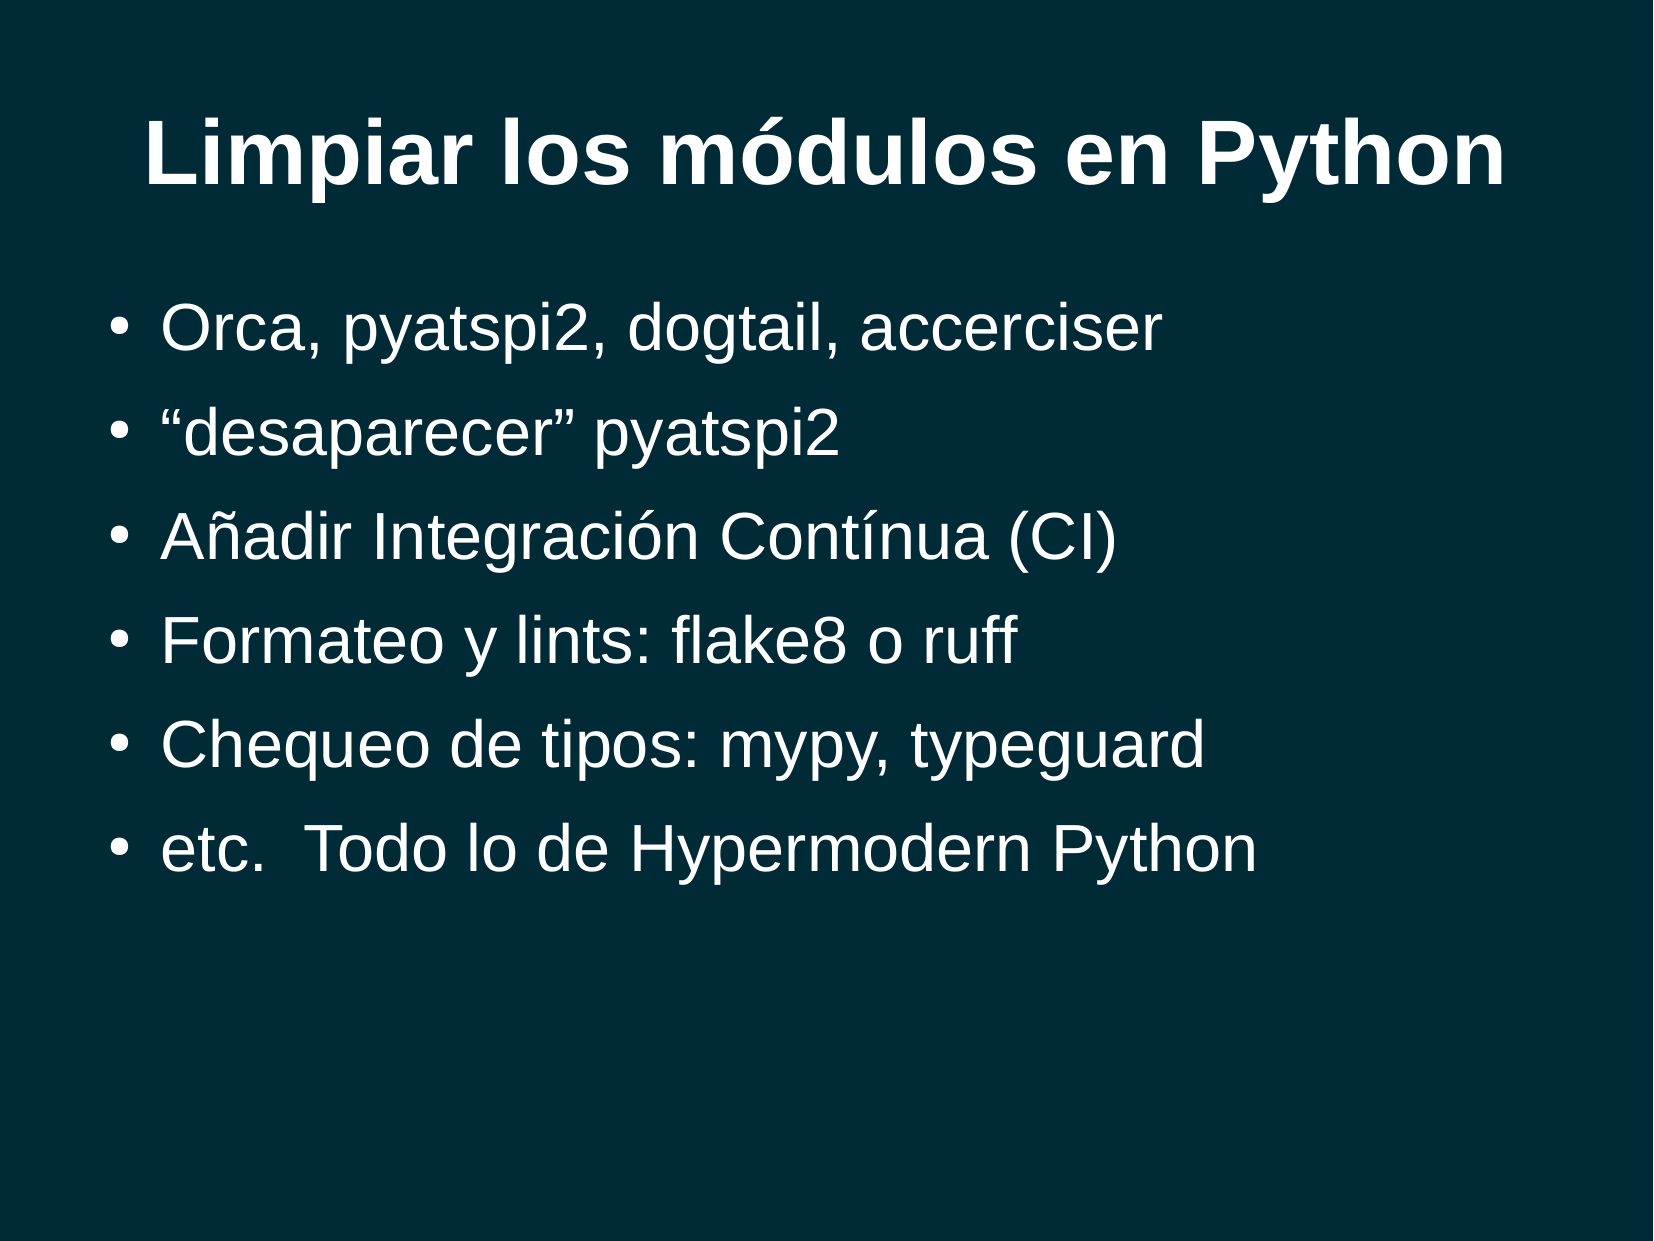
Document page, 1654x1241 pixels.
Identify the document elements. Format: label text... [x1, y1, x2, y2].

list Orca, pyatspi2, dogtail, accerciser “desaparecer” pyatspi2 Añadir Integración Contínua (CI) Formateo y lints: flake8 o ruff Chequeo de tipos: mypy, typeguard etc. Todo lo de Hypermodern Python [90, 290, 1578, 1010]
title Limpiar los módulos en Python [82, 49, 1571, 257]
